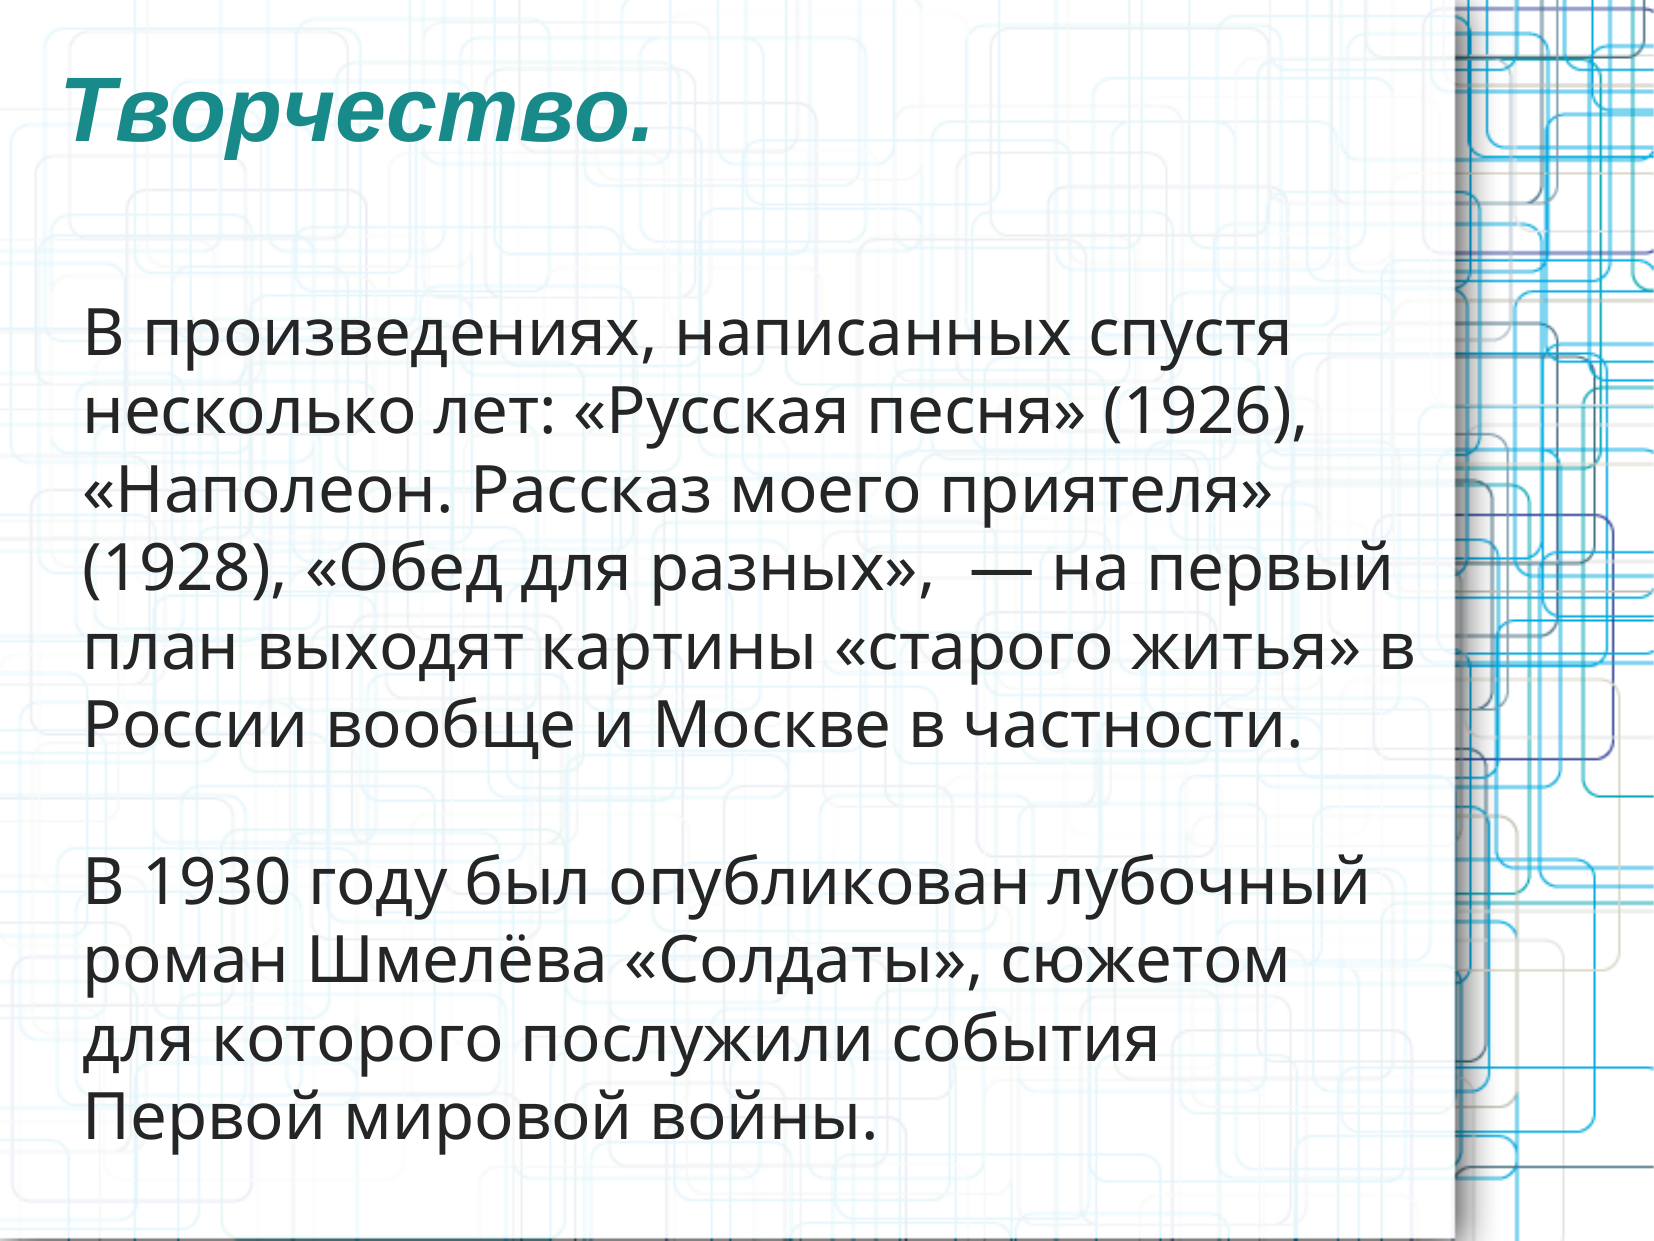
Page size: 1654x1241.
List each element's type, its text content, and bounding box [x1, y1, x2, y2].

title Творчество. [59, 49, 1418, 257]
list В произведениях, написанных спустя несколько лет: «Русская песня» (1926), «Наполеон. Рассказ моего приятеля» (1928), «Обед для разных», — на первый план выходят картины «старого житья» в России вообще и Москве в частности. В 1930 году был опубликован лубочный роман Шмелёва «Солдаты», сюжетом для которого послужили события Первой мировой войны. [82, 290, 1418, 1176]
